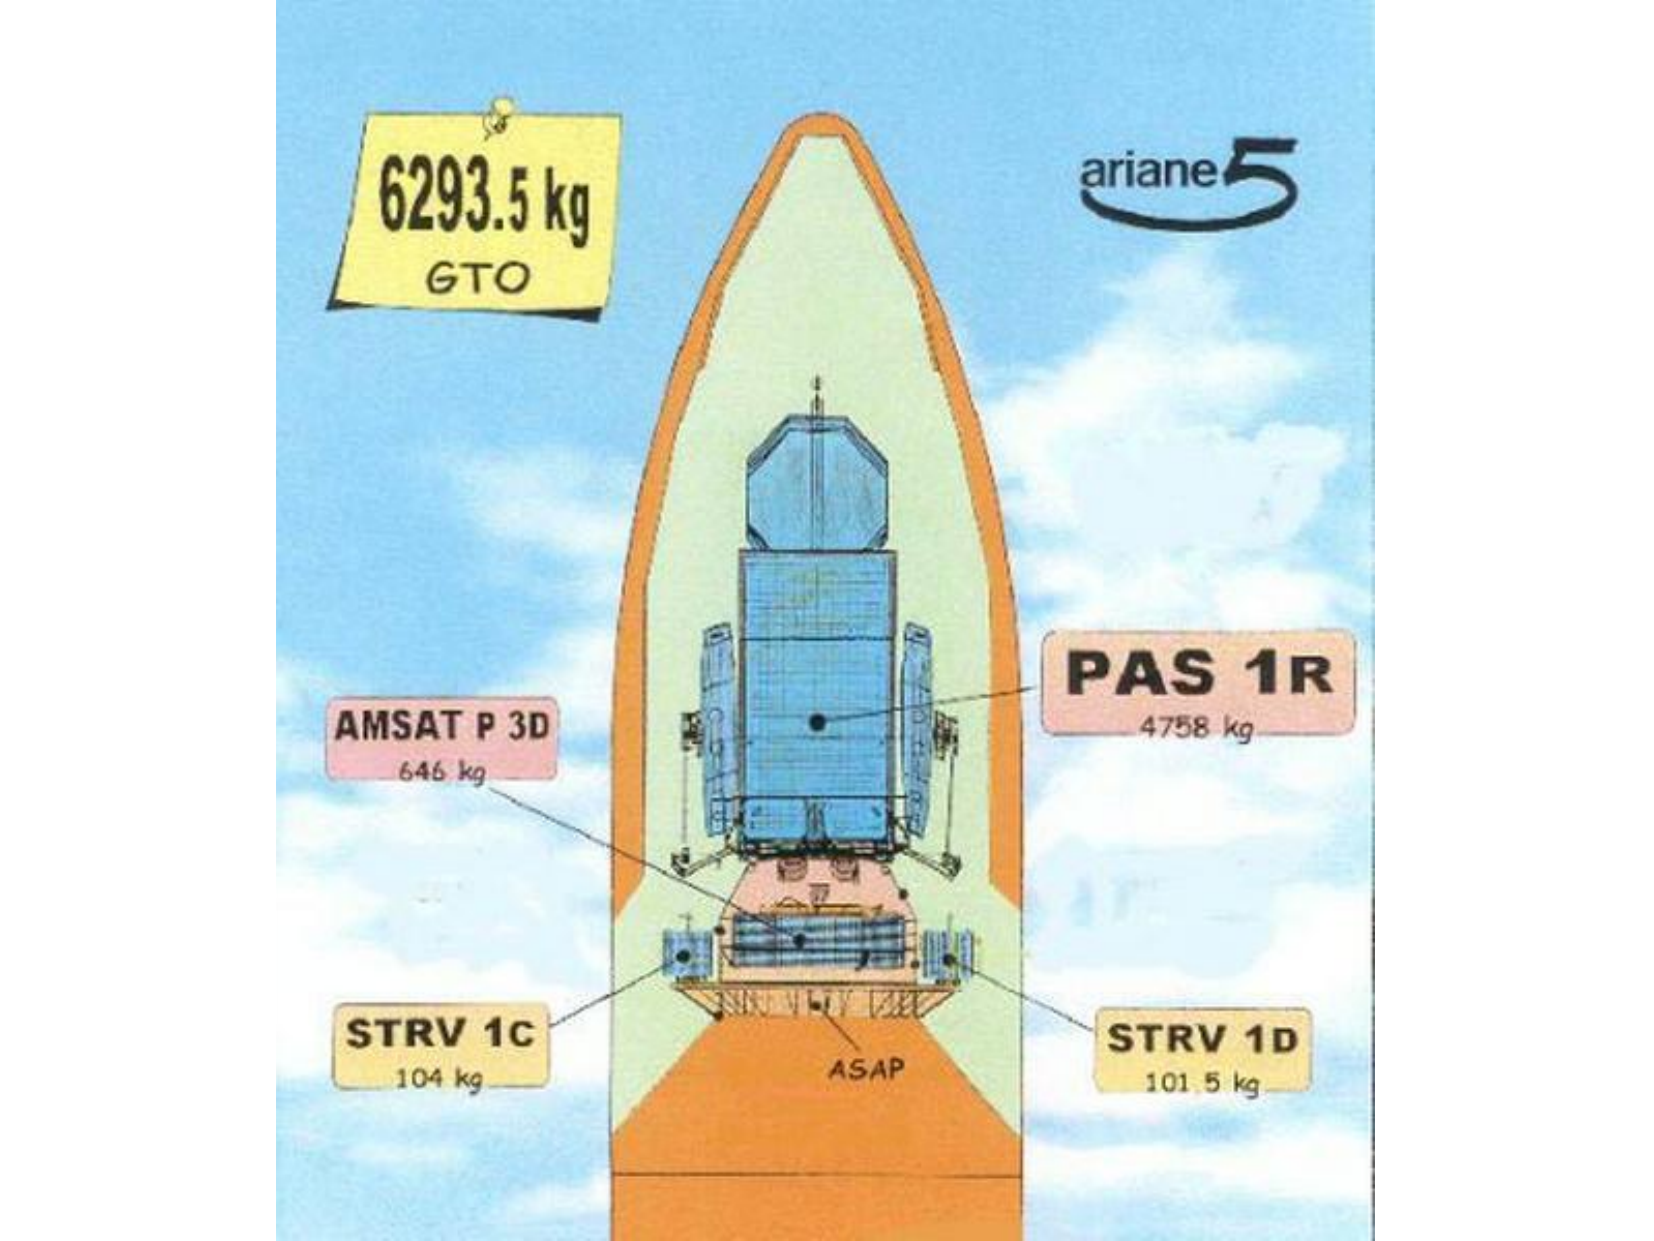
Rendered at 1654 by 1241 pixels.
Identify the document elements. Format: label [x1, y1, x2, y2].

picture [276, 0, 1375, 1241]
